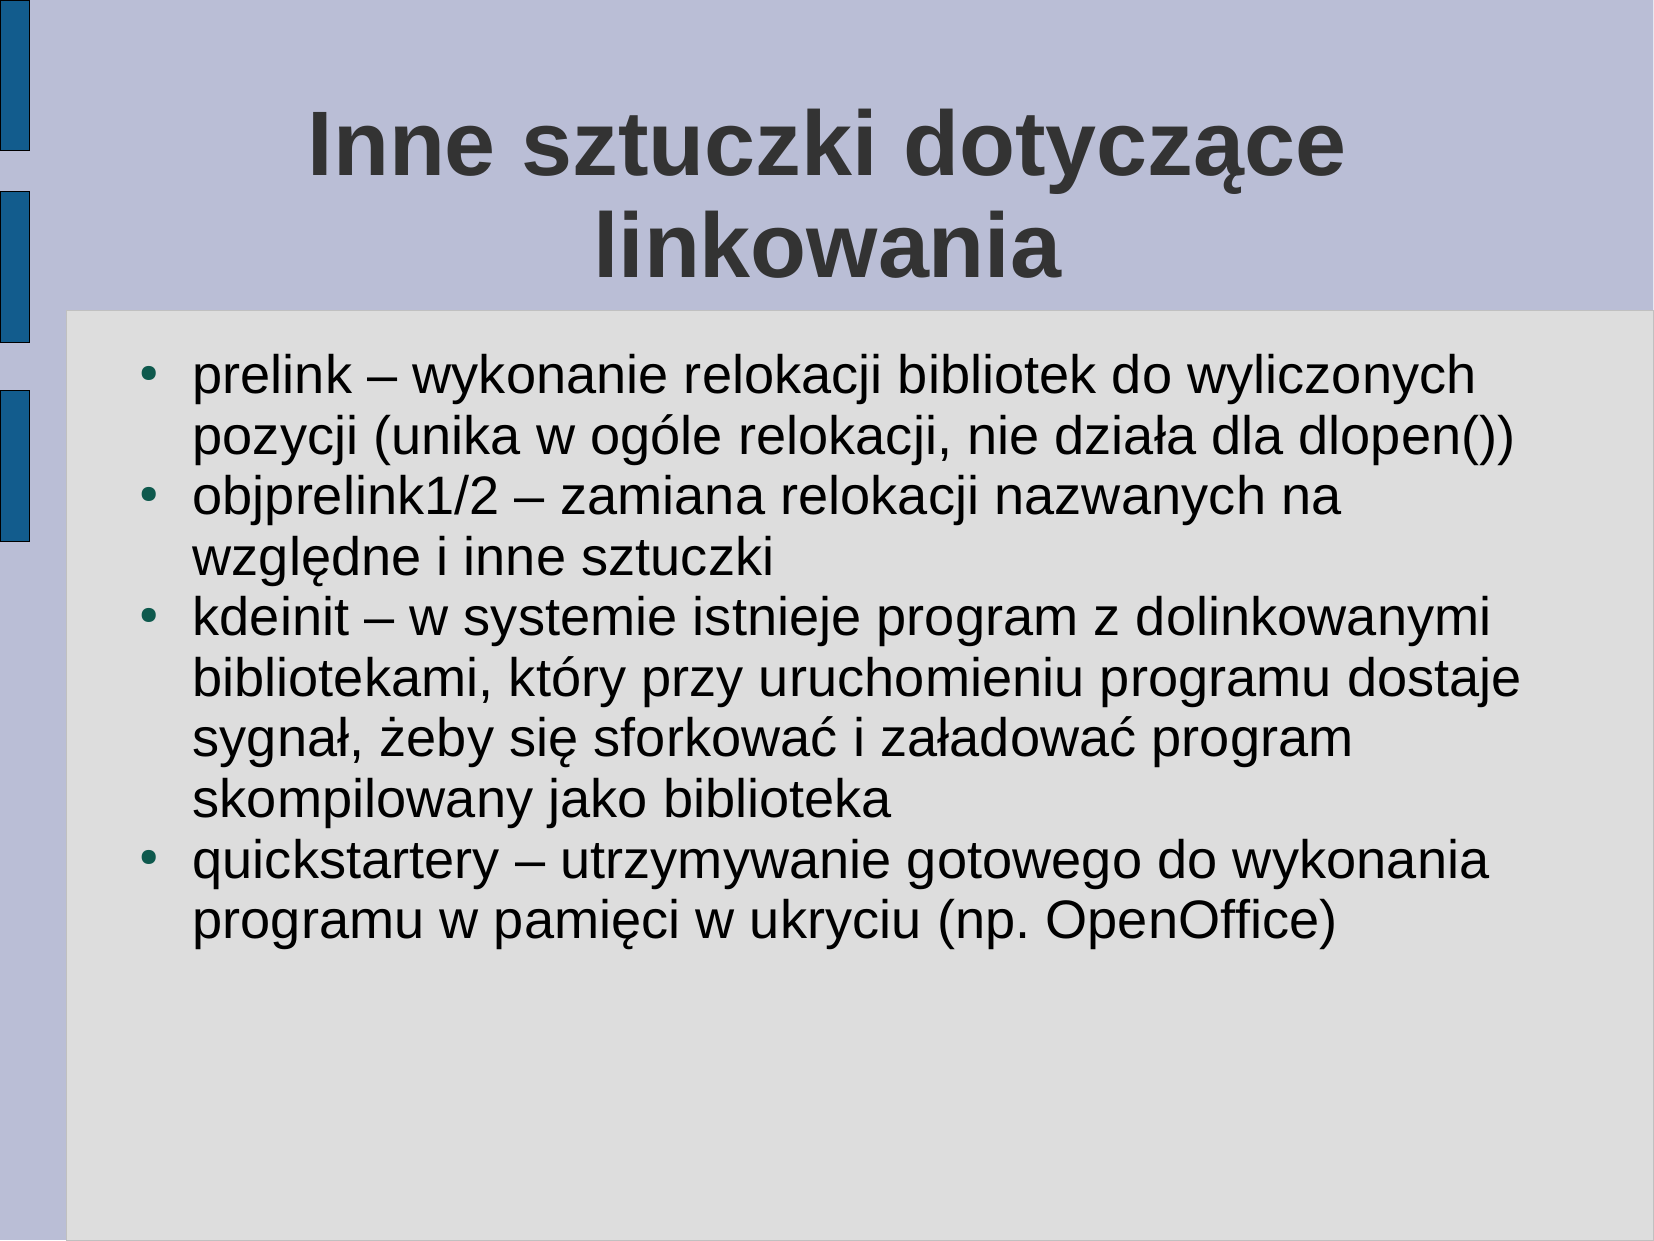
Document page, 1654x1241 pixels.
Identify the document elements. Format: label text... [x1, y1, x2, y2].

list prelink – wykonanie relokacji bibliotek do wyliczonych pozycji (unika w ogóle relokacji, nie działa dla dlopen()) objprelink1/2 – zamiana relokacji nazwanych na względne i inne sztuczki kdeinit – w systemie istnieje program z dolinkowanymi bibliotekami, który przy uruchomieniu programu dostaje sygnał, żeby się sforkować i załadować program skompilowany jako biblioteka quickstartery – utrzymywanie gotowego do wykonania programu w pamięci w ukryciu (np. OpenOffice) [121, 344, 1534, 1127]
title Inne sztuczki dotyczące linkowania [121, 91, 1534, 299]
